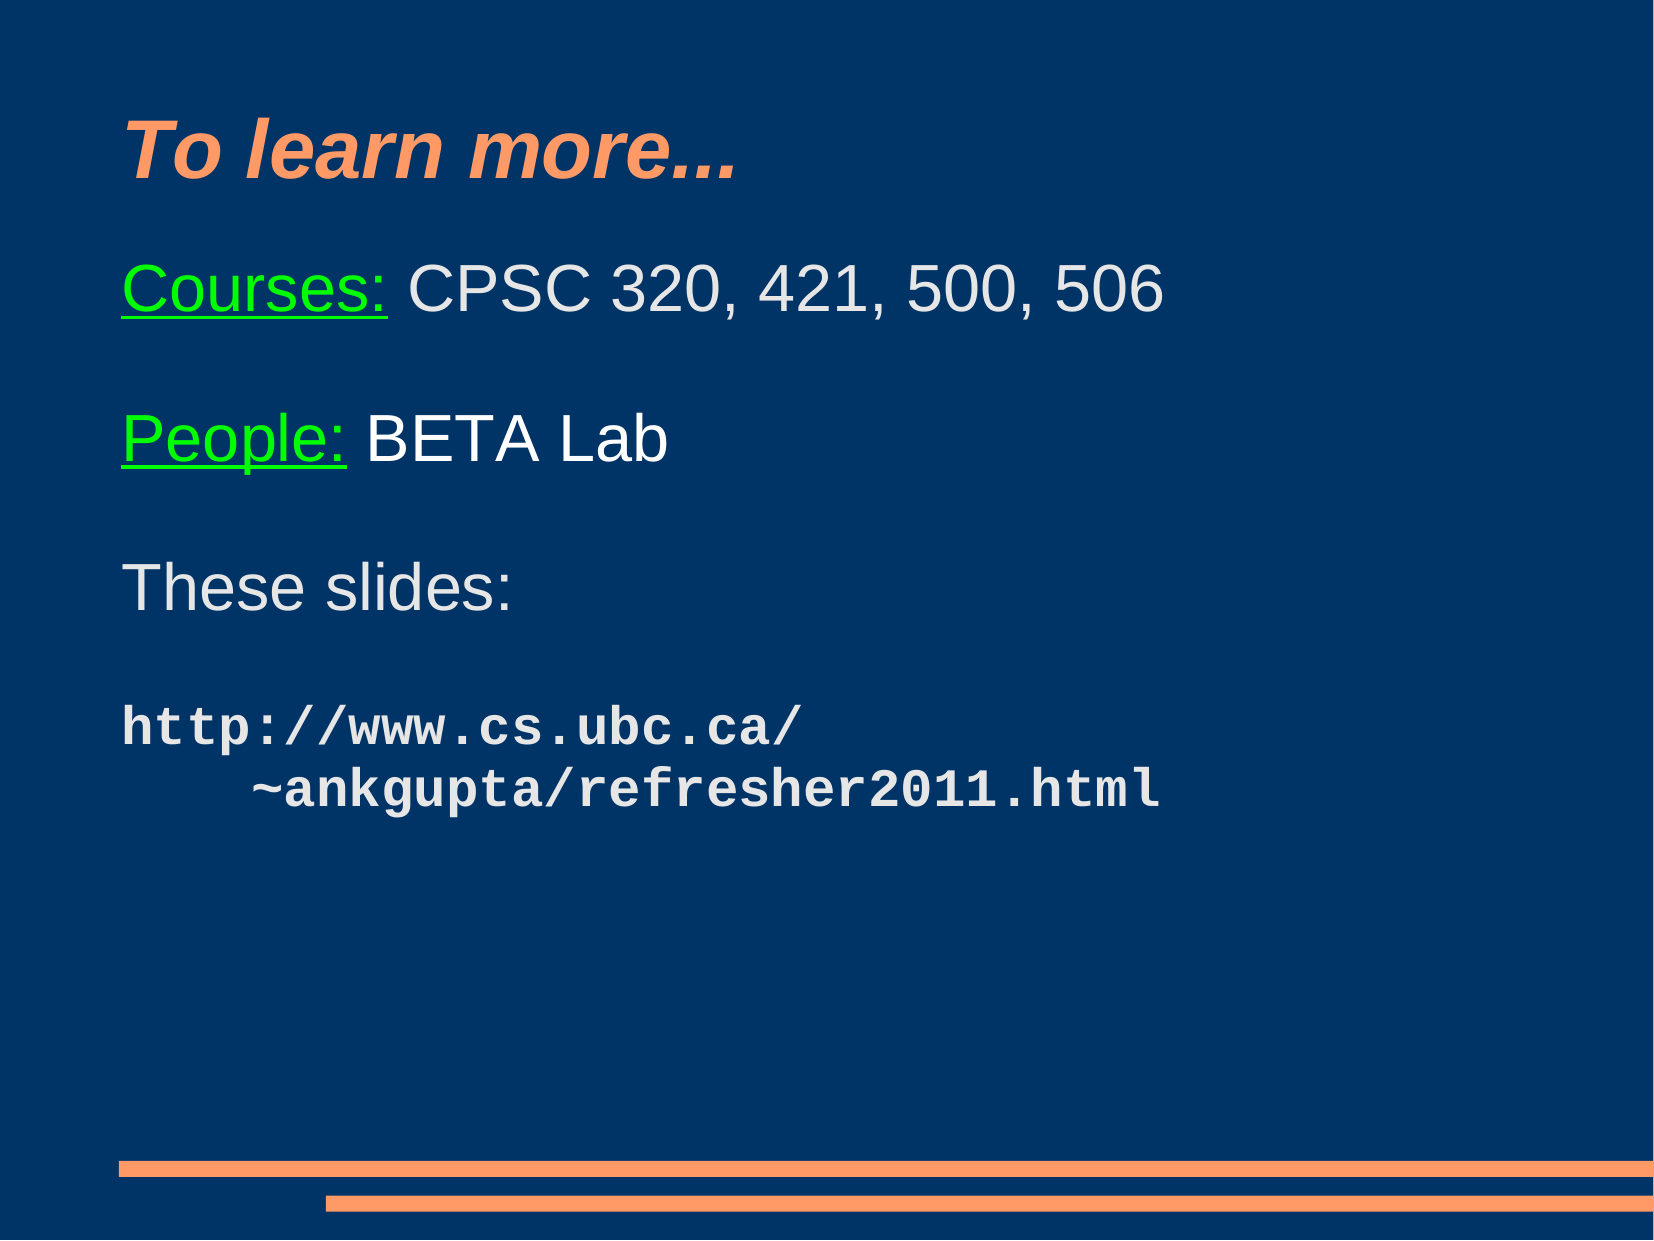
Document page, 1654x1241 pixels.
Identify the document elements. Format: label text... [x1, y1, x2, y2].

title To learn more... [121, 46, 1534, 251]
list Courses: CPSC 320, 421, 500, 506 People: BETA Lab These slides: http://www.cs.ubc.ca/ ~ankgupta/refresher2011.html [121, 251, 1561, 1062]
